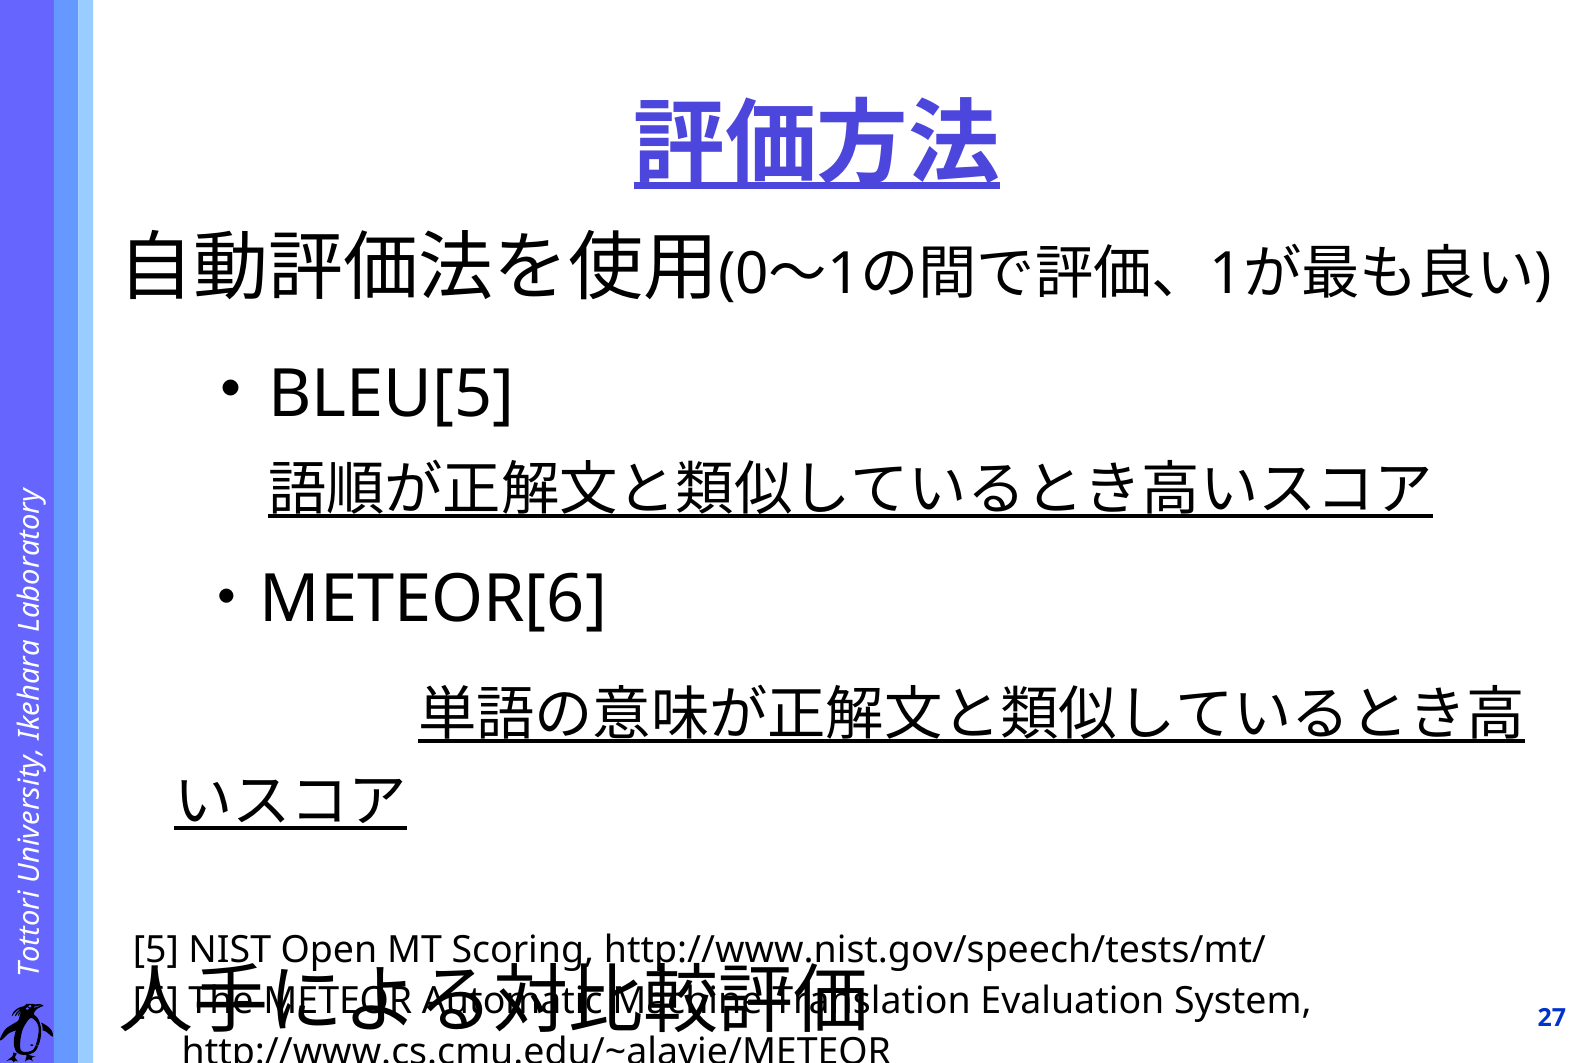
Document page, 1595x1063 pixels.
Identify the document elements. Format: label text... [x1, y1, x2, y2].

list 自動評価法を使用(0〜1の間で評価、1が最も良い) ・BLEU[5] 語順が正解文と類似しているとき高いスコア ・METEOR[6] 単語の意味が正解文と類似しているとき高いスコア 人手による対比較評価 ・提案手法と従来手法の結果から100文ずつ ランダムに抽出して評価 [118, 206, 1565, 901]
text_box [10, 473, 97, 608]
text_box [5] NIST Open MT Scoring, http://www.nist.gov/speech/tests/mt/ [6] The METEOR Automatic Machine Translation Evaluation System, http://www.cs.cmu.edu/~alavie/METEOR [118, 915, 1459, 1043]
title 評価方法 [92, 24, 1542, 247]
